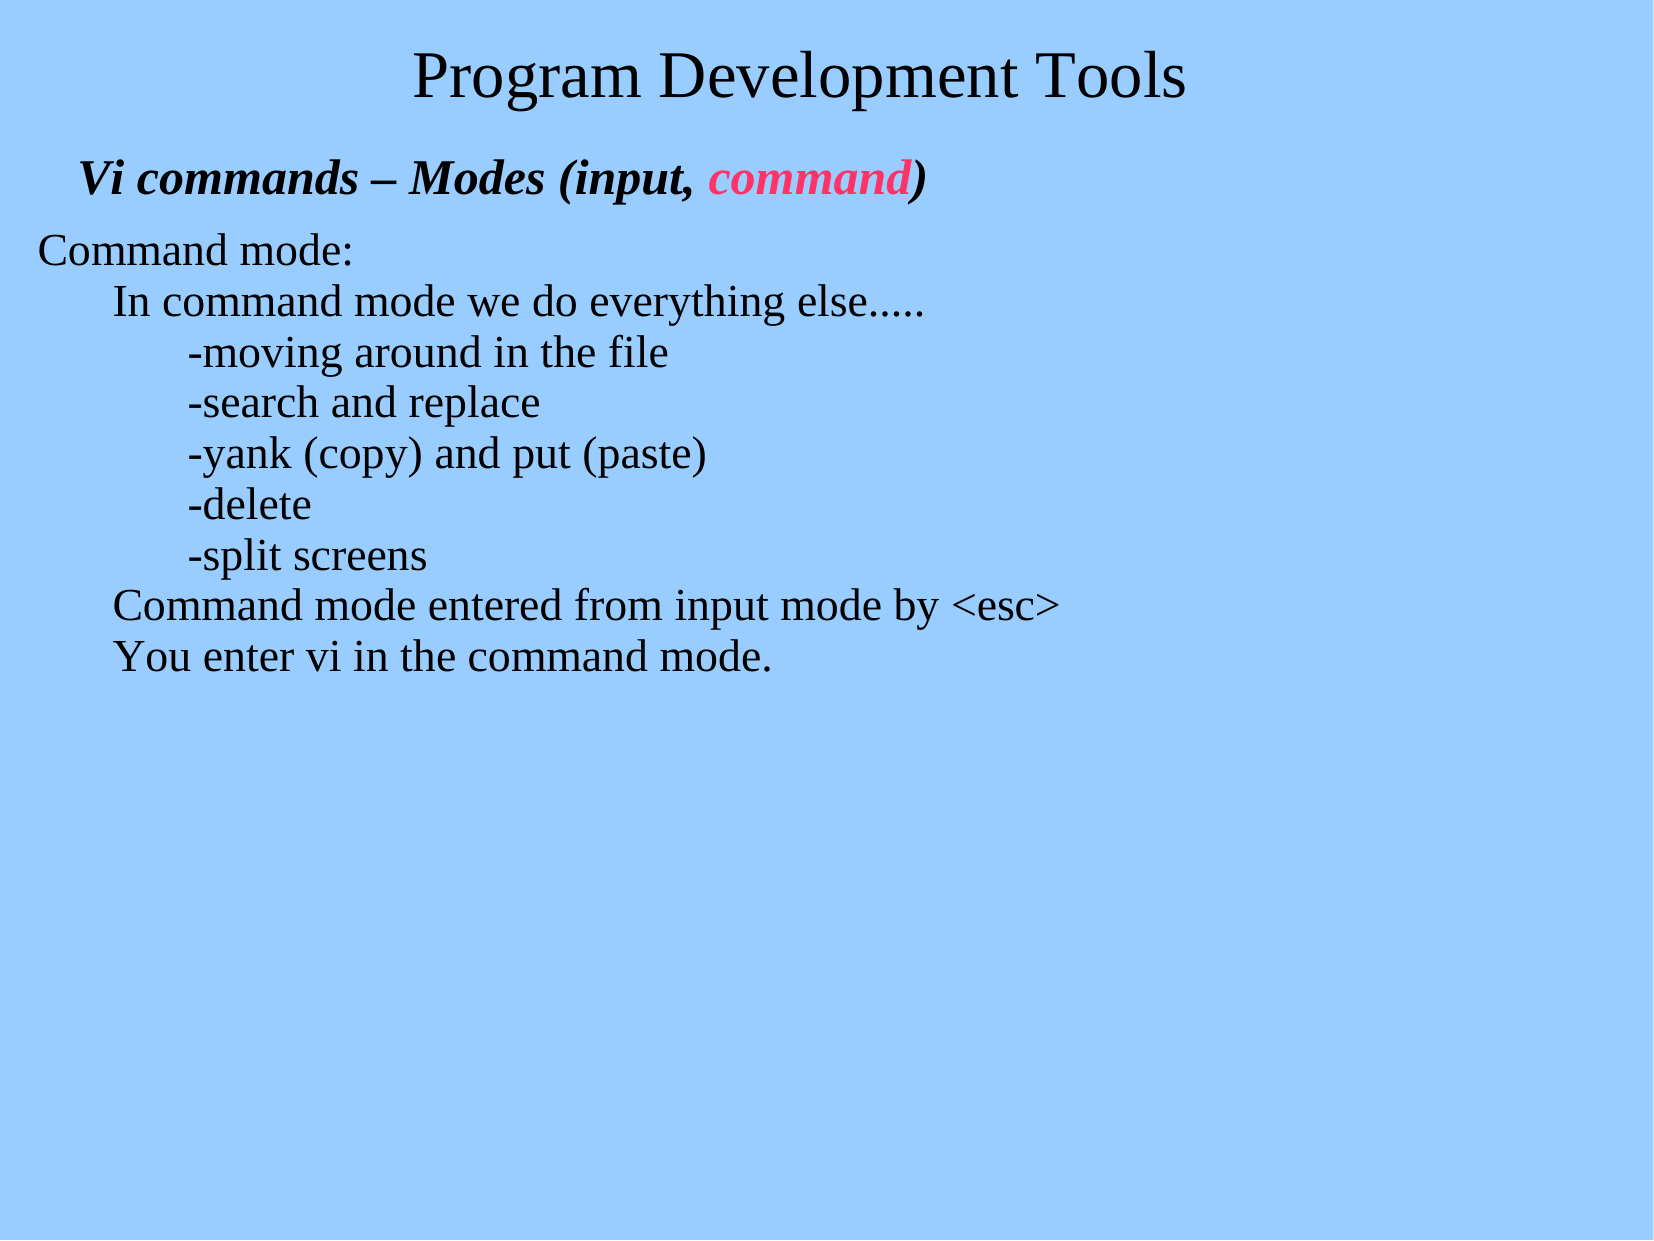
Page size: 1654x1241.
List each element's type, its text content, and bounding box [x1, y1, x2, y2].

text_box Program Development Tools [412, 38, 1207, 113]
text_box Command mode: In command mode we do everything else..... -moving around in the file -search and replace -yank (copy) and put (paste) -delete -split screens Command mode entered from input mode by <esc> You enter vi in the command mode. [37, 225, 1576, 1189]
text_box Vi commands – Modes (input, command) [77, 150, 929, 206]
